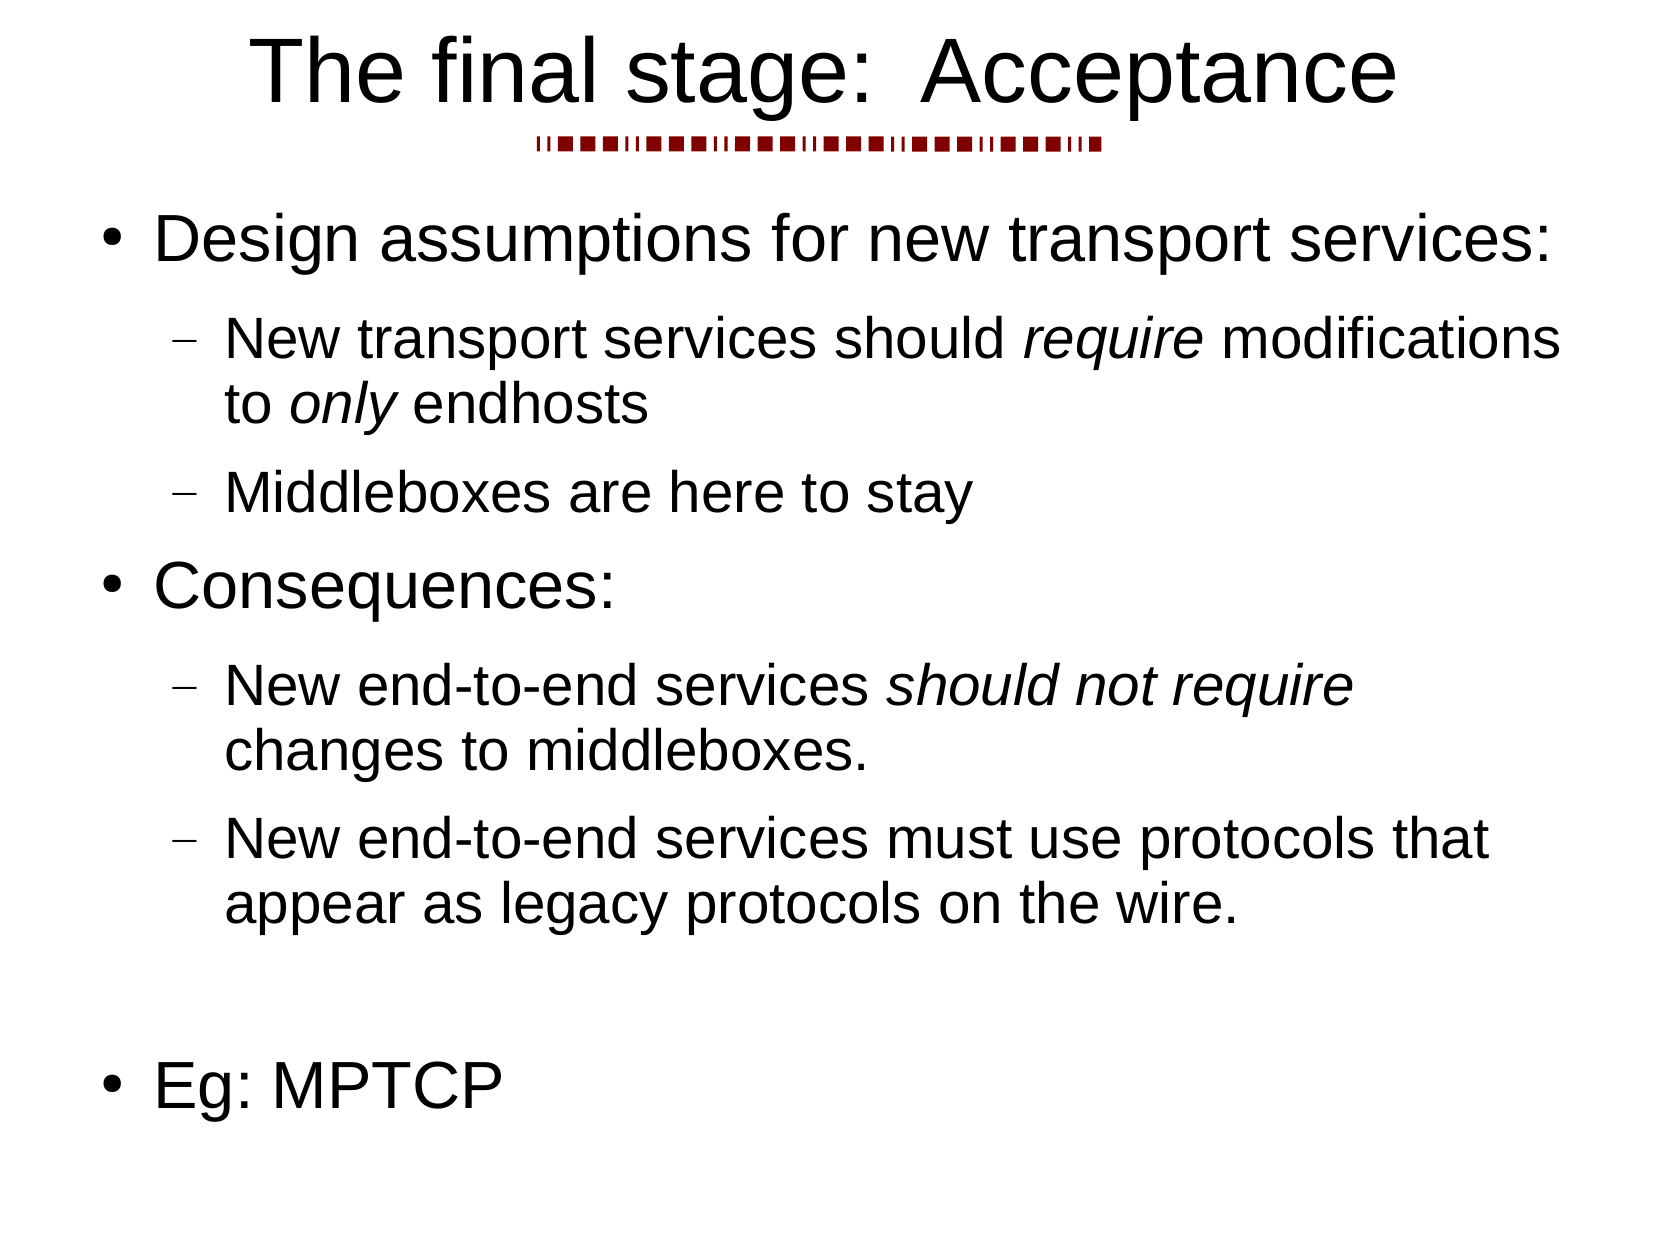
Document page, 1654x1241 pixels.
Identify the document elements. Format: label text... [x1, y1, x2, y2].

list Design assumptions for new transport services: New transport services should require modifications to only endhosts Middleboxes are here to stay Consequences: New end-to-end services should not require changes to middleboxes. New end-to-end services must use protocols that appear as legacy protocols on the wire. Eg: MPTCP [82, 201, 1571, 1123]
title The final stage: Acceptance [75, 0, 1576, 145]
